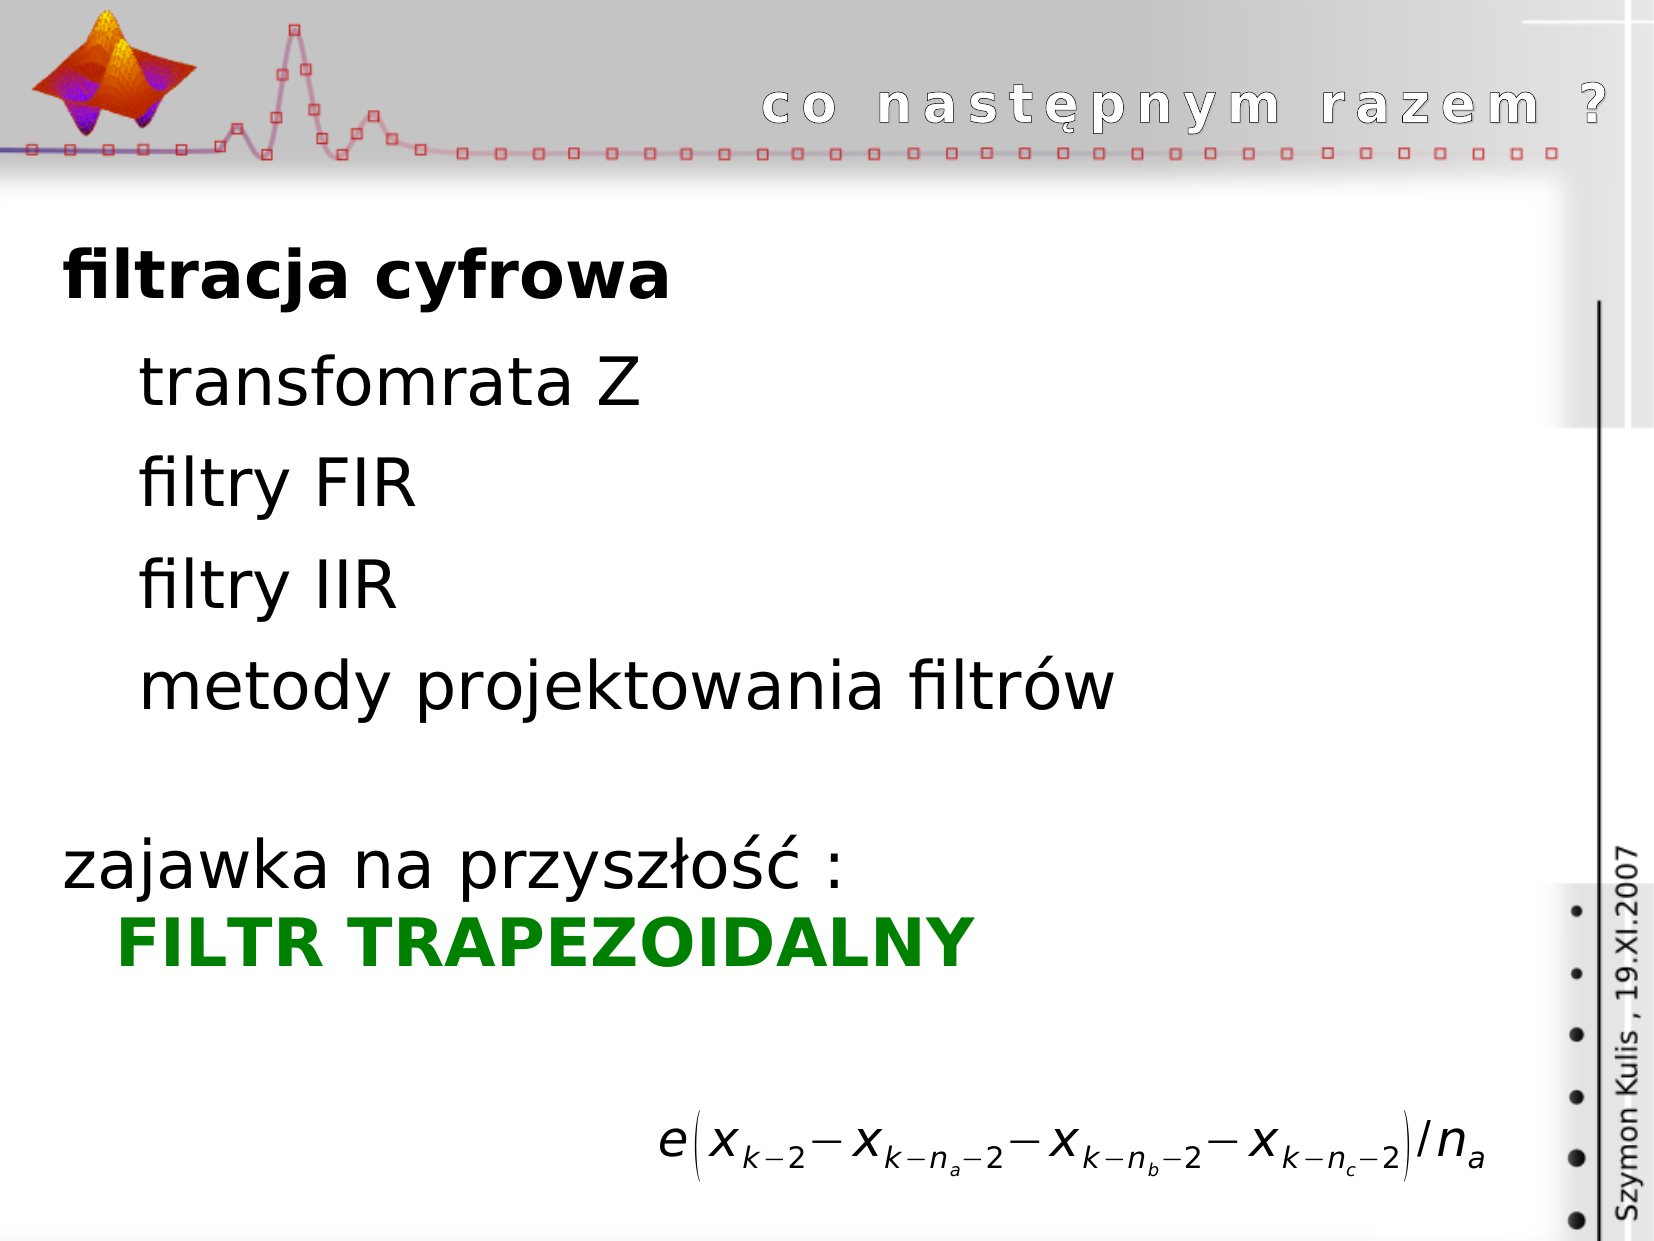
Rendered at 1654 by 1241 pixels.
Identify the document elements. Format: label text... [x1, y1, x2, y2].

list filtracja cyfrowa transfomrata Z filtry FIR filtry IIR metody projektowania filtrów zajawka na przyszłość : FILTR TRAPEZOIDALNY [44, 236, 1433, 983]
chart [651, 1107, 1492, 1185]
picture [0, 0, 1654, 1241]
title co następnym razem ? [59, 29, 1610, 178]
